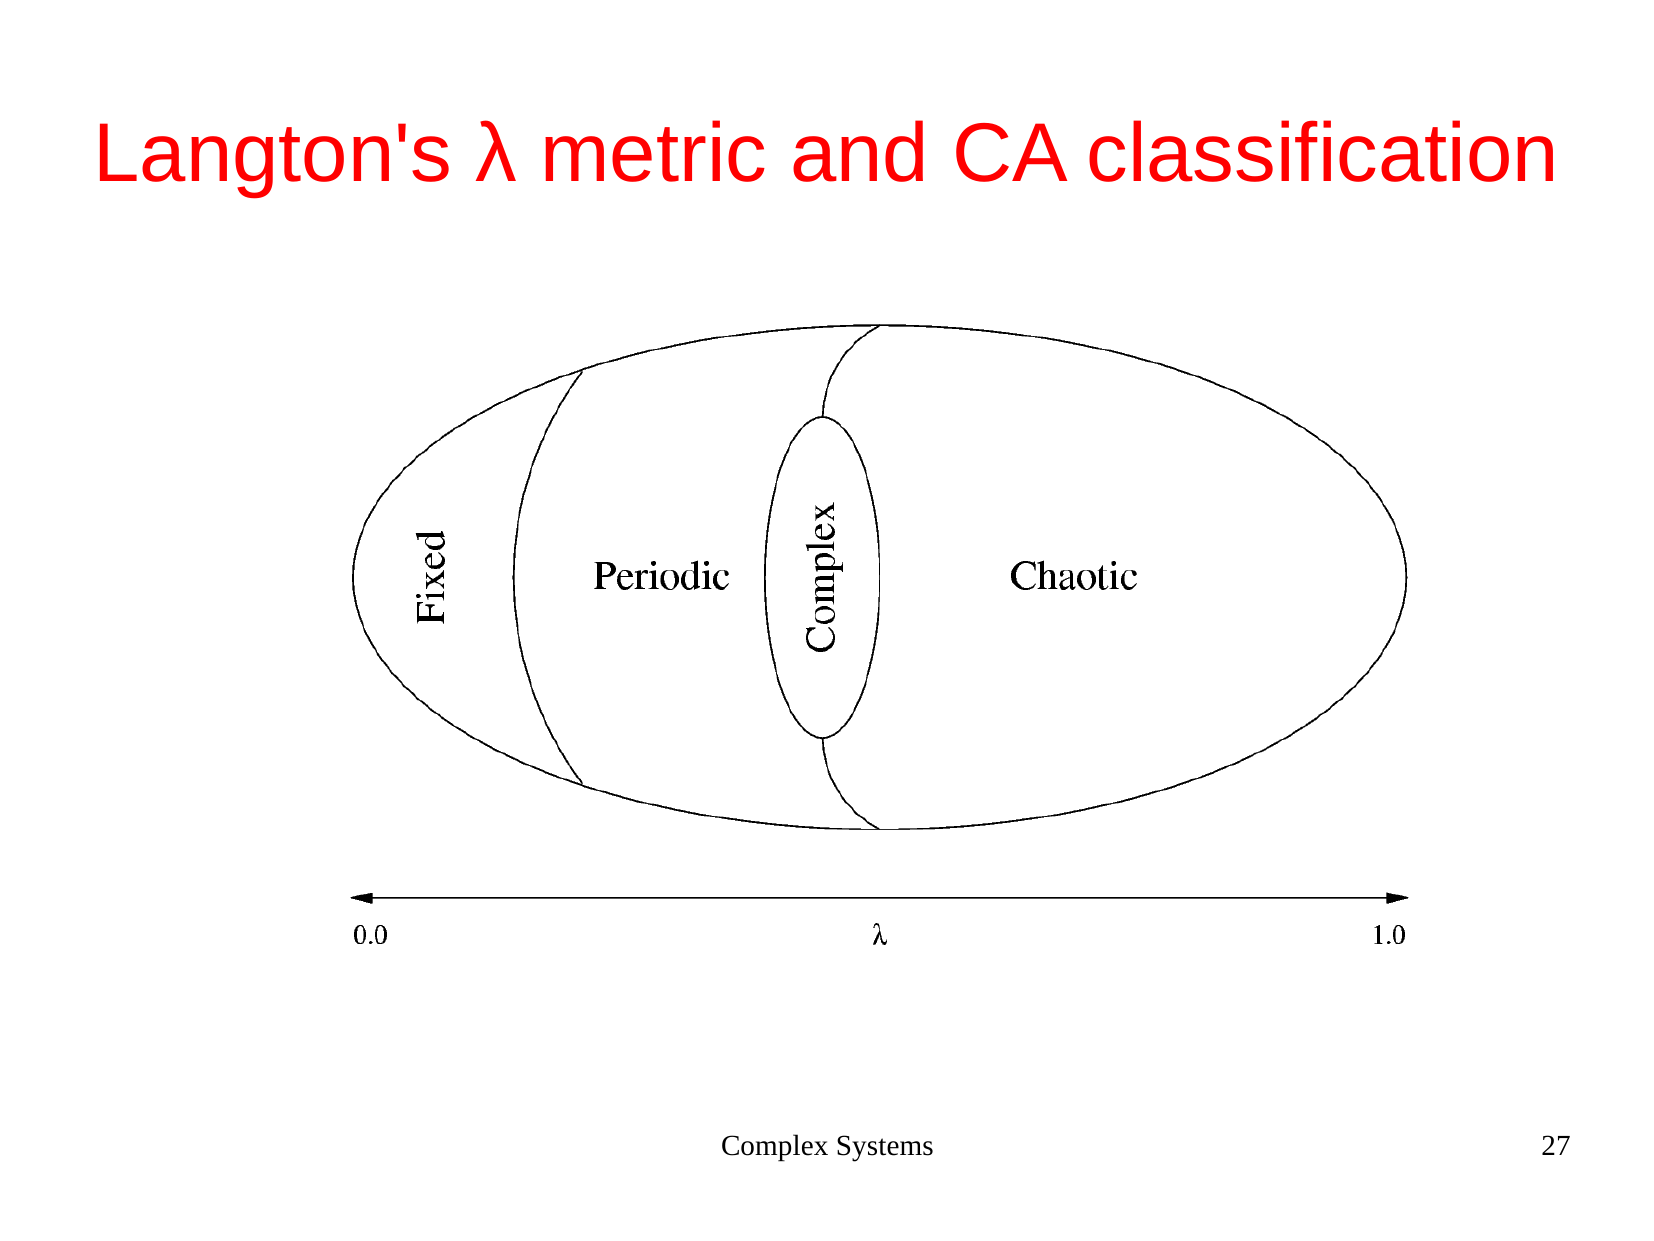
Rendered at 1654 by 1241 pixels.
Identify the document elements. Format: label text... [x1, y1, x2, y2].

picture [183, 324, 1576, 1013]
title Langton's λ metric and CA classification [82, 49, 1571, 257]
